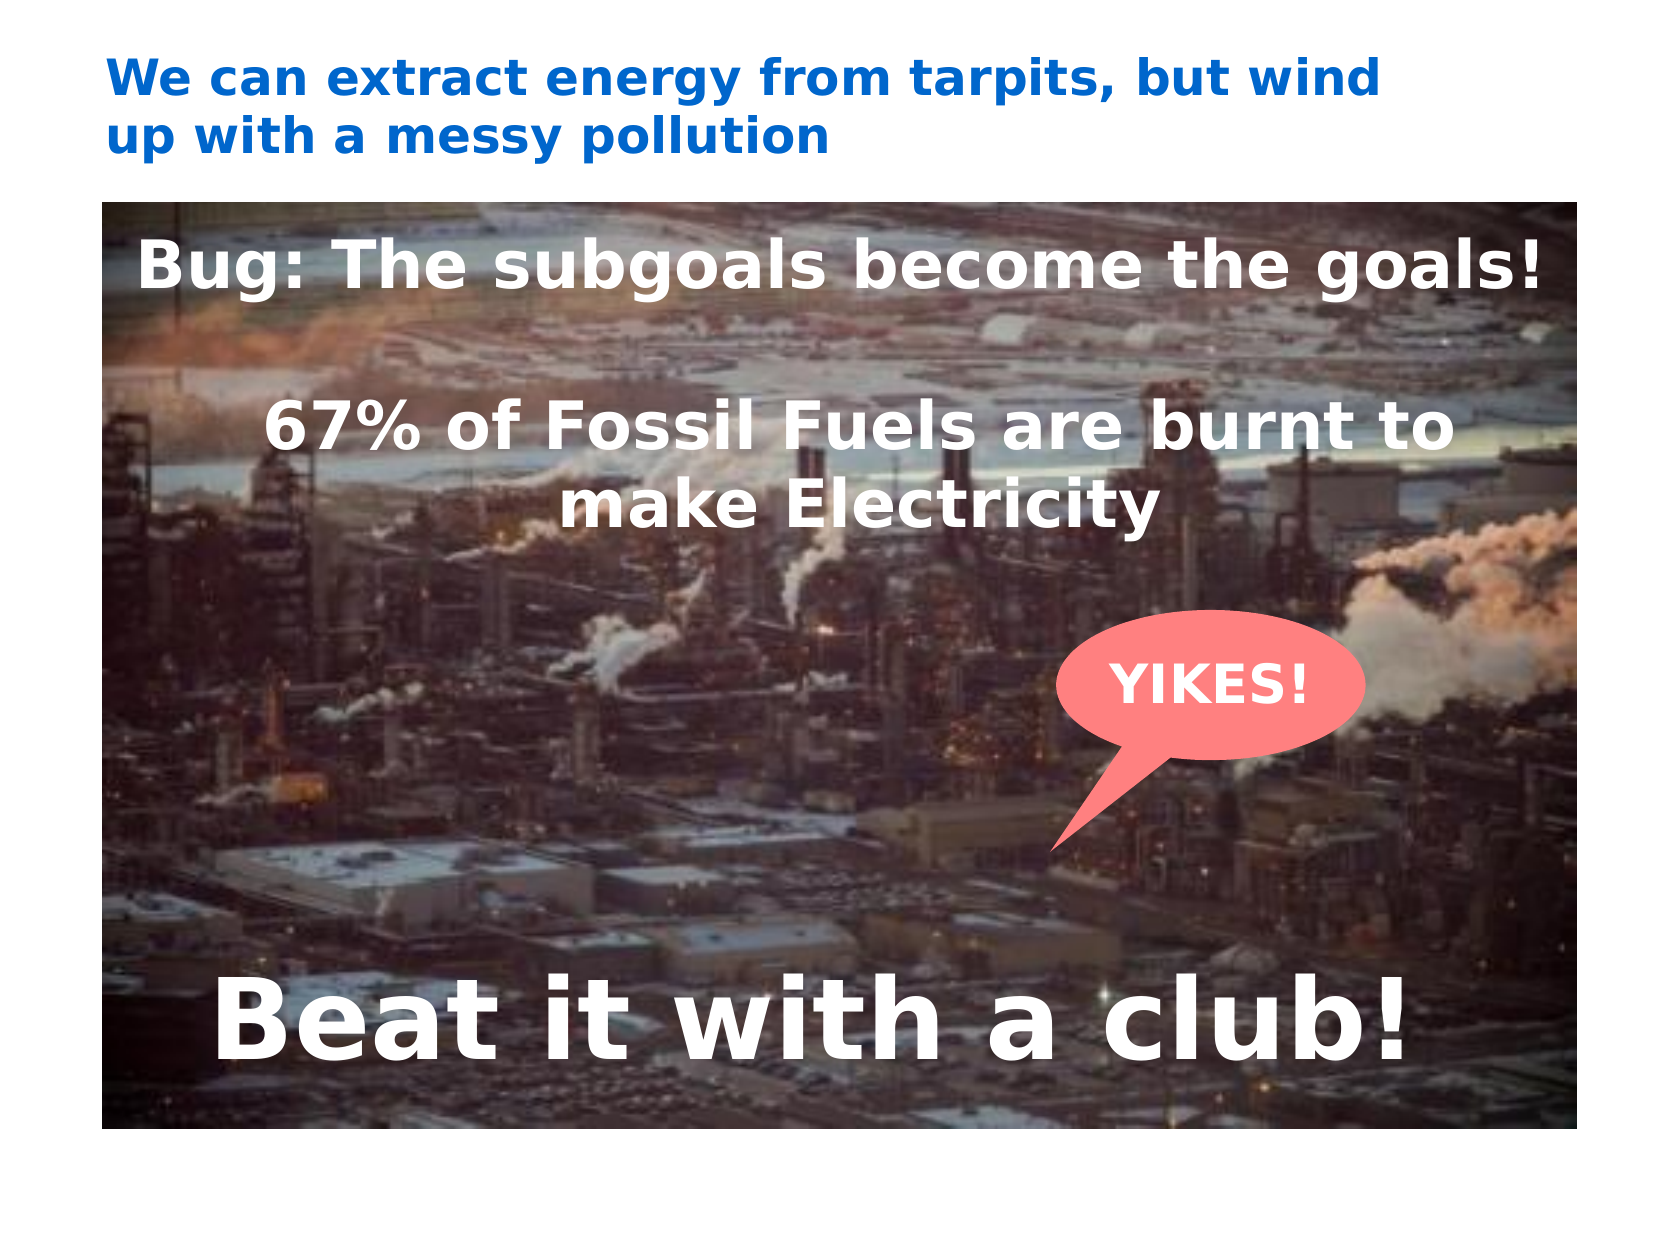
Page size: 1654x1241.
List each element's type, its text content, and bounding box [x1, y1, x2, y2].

picture [102, 202, 1577, 1129]
text_box We can extract energy from tarpits, but wind up with a messy pollution [90, 41, 1435, 191]
text_box Bug: The subgoals become the goals! [120, 219, 1575, 316]
text_box Beat it with a club! [193, 947, 1461, 1097]
text_box YIKES! [1050, 609, 1366, 852]
text_box 67% of Fossil Fuels are burnt to make Electricity [248, 379, 1507, 551]
